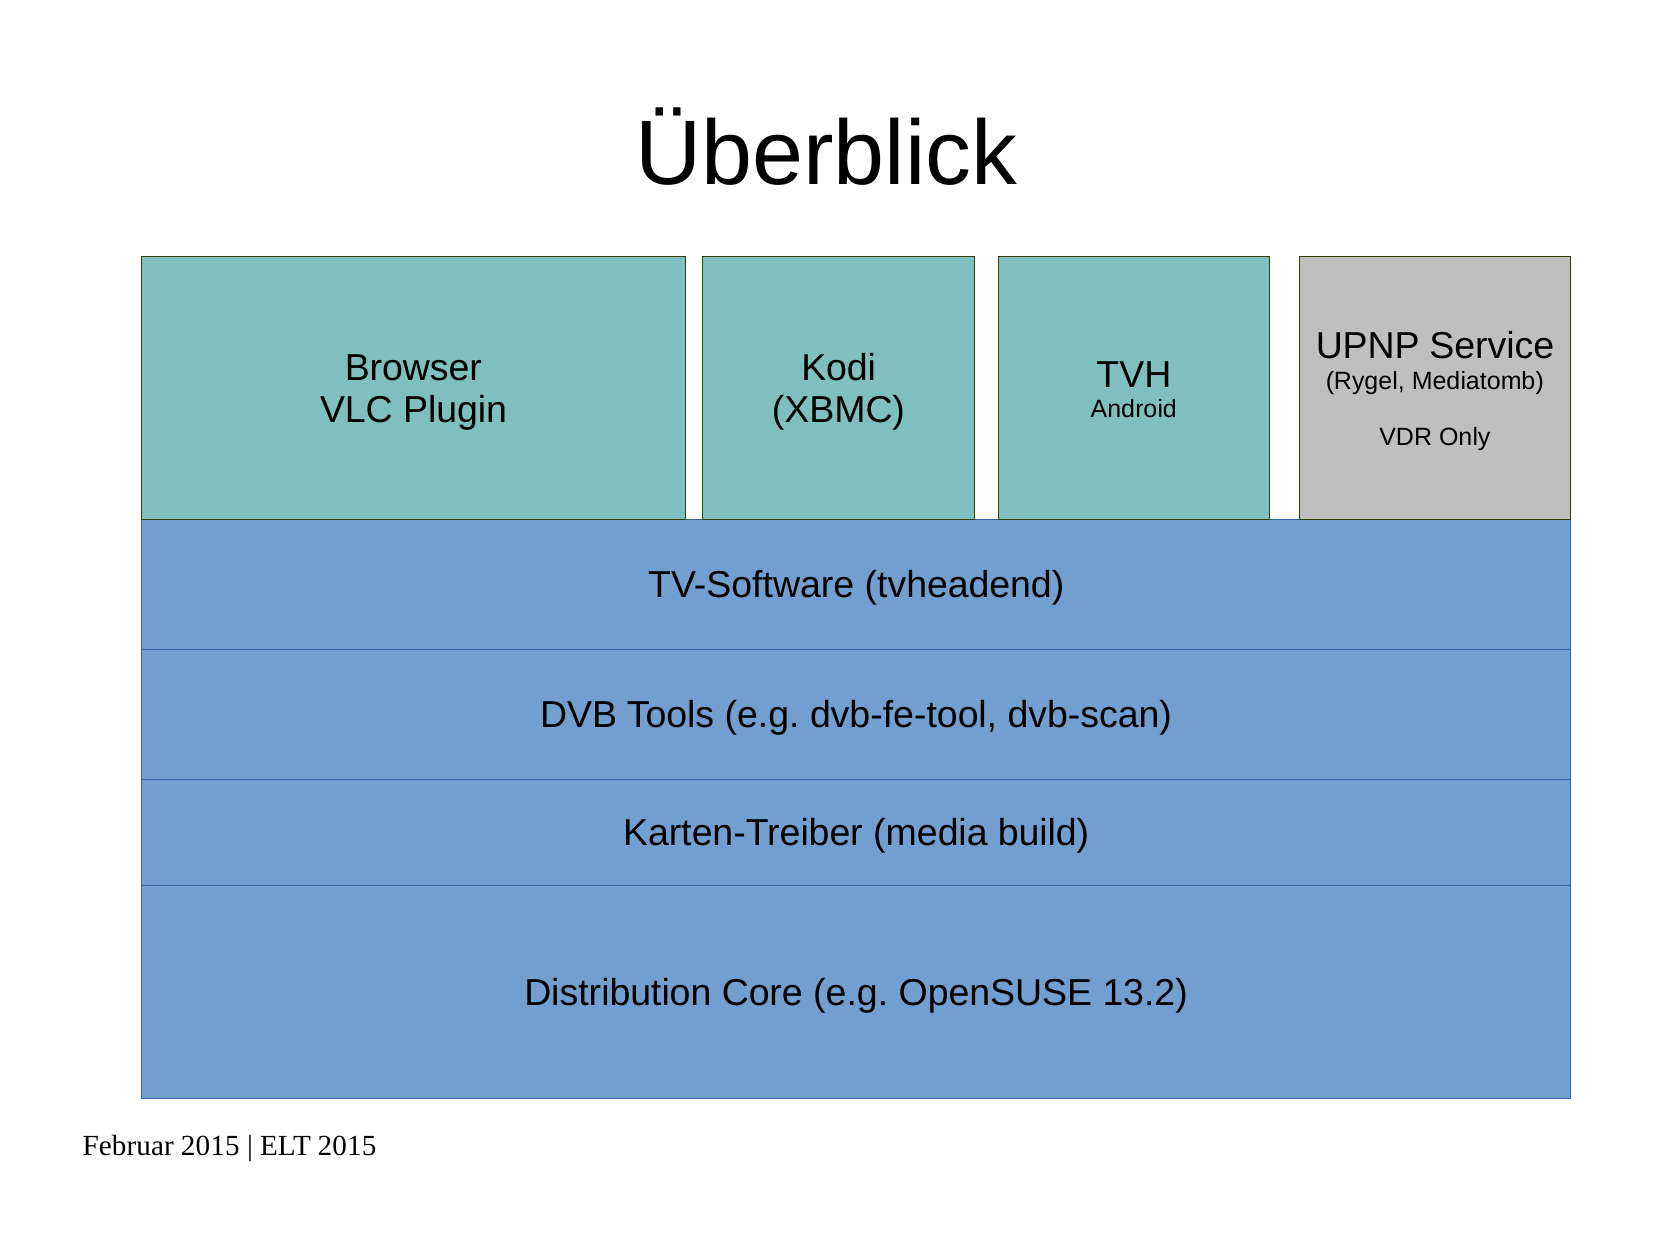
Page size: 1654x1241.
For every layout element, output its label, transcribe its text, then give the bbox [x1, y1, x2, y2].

text_box Browser VLC Plugin [141, 256, 686, 520]
text_box Distribution Core (e.g. OpenSUSE 13.2) [141, 886, 1571, 1099]
text_box DVB Tools (e.g. dvb-fe-tool, dvb-scan) [141, 650, 1571, 780]
title Überblick [82, 49, 1571, 257]
text_box TV-Software (tvheadend) [141, 519, 1571, 650]
text_box Kodi (XBMC) [702, 256, 975, 520]
text_box Karten-Treiber (media build) [141, 780, 1571, 886]
text_box UPNP Service (Rygel, Mediatomb) VDR Only [1299, 256, 1571, 520]
text_box TVH Android [998, 256, 1270, 520]
